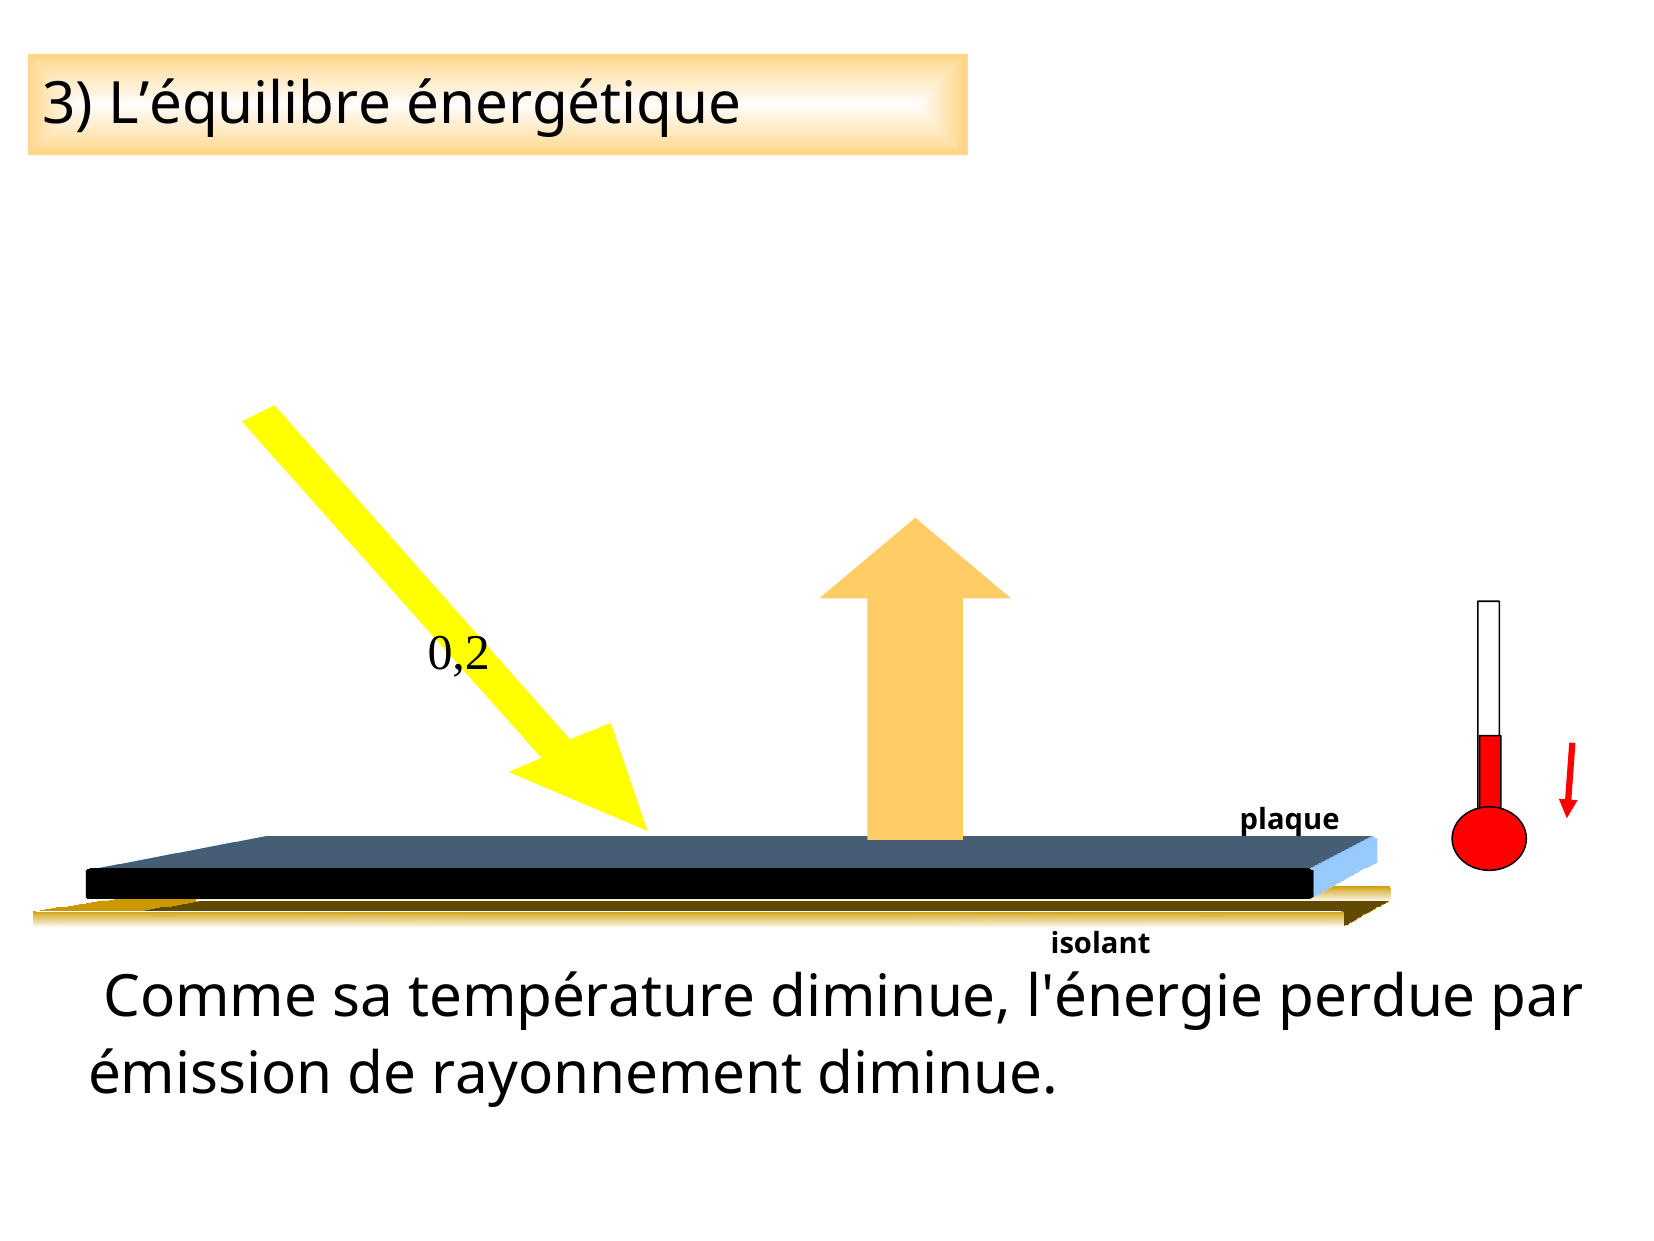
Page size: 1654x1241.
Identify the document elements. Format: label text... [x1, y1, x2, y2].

text_box [1470, 601, 1527, 871]
text_box Comme sa température diminue, l'énergie perdue par émission de rayonnement diminue. [73, 947, 1611, 1201]
text_box [819, 517, 1011, 840]
text_box 0,2 [427, 616, 518, 687]
picture [21, 826, 1406, 939]
text_box [478, 680, 648, 831]
text_box 3) L’équilibre énergétique [27, 53, 967, 155]
text_box plaque [1224, 791, 1477, 866]
text_box isolant [1035, 915, 1288, 990]
text_box [241, 405, 461, 630]
text_box [27, 53, 968, 156]
